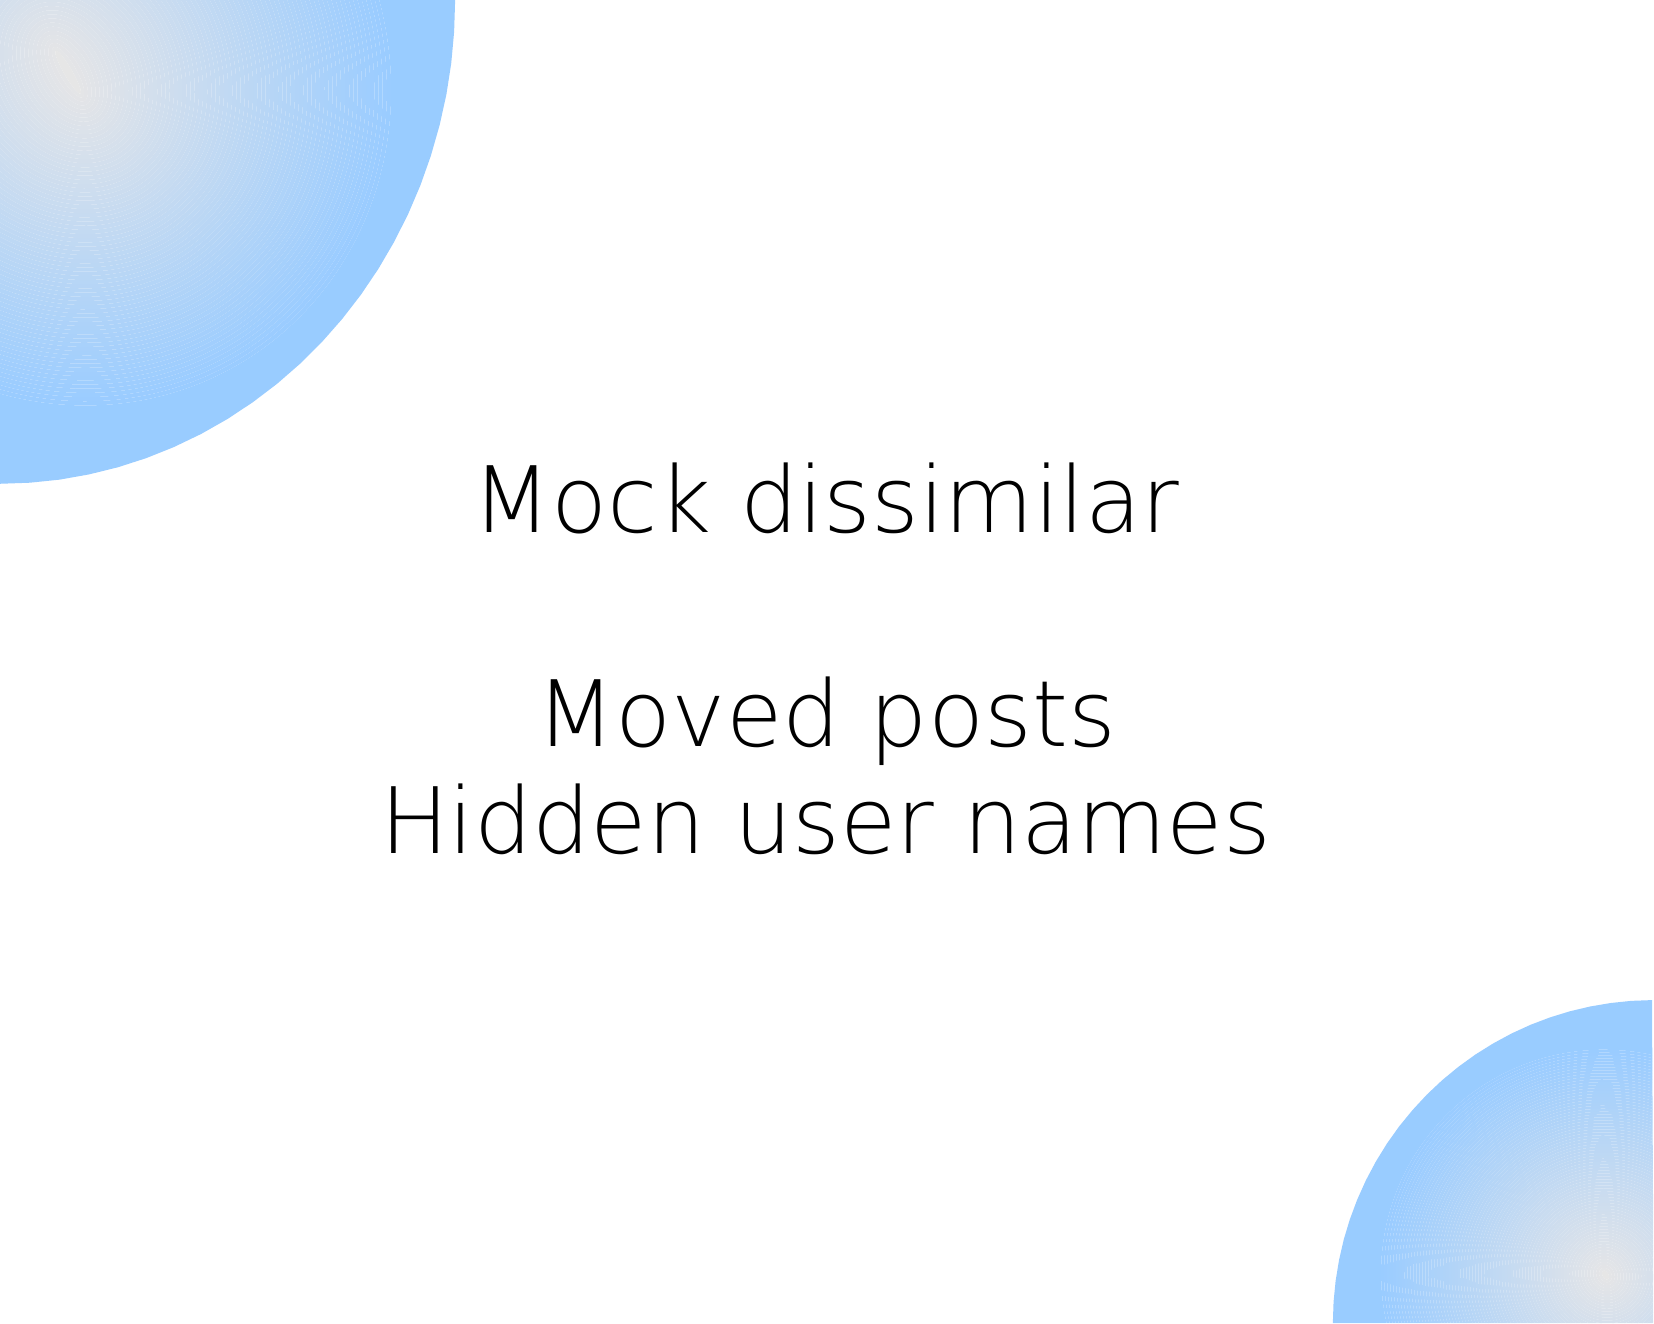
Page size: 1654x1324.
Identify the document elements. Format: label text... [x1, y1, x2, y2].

subtitle Mock dissimilar Moved posts Hidden user names [82, 149, 1571, 1174]
